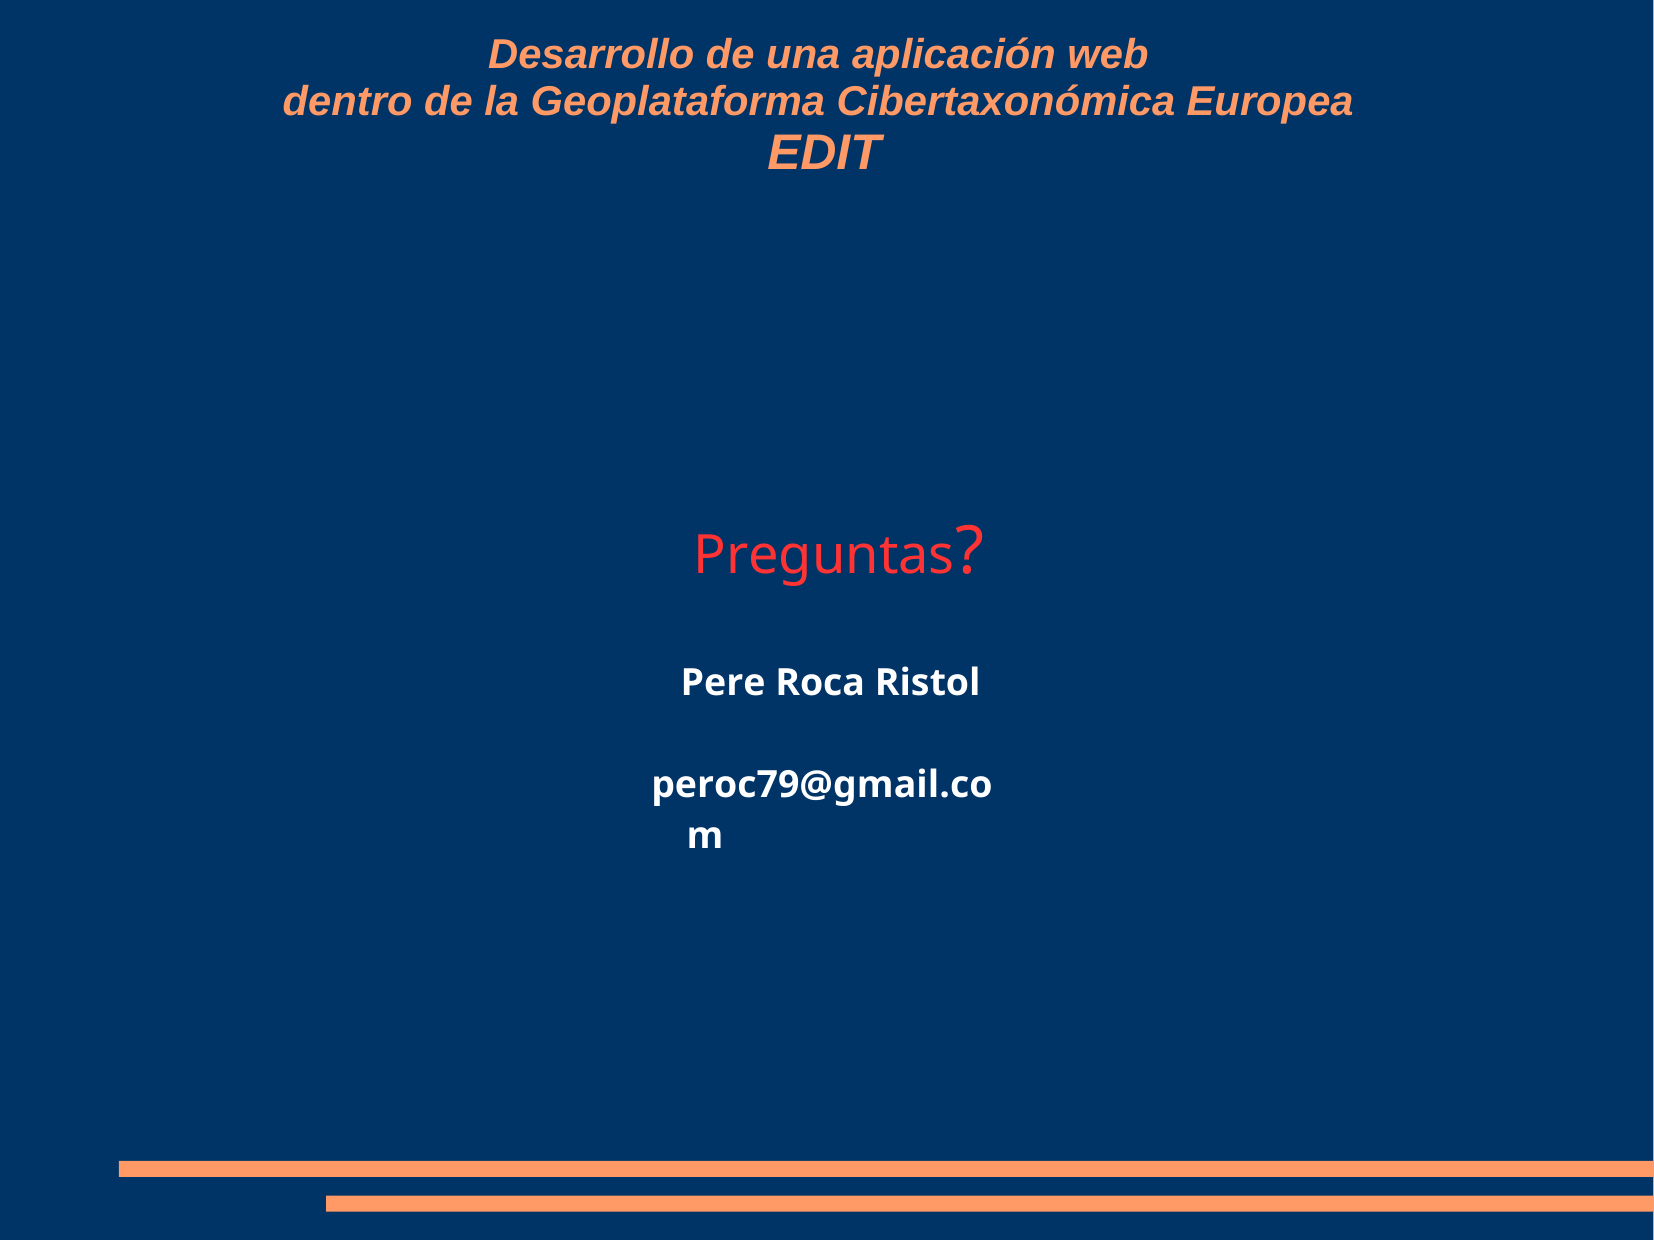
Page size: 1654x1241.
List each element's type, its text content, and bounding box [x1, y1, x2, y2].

text_box Preguntas? Pere Roca Ristol peroc79@gmail.com [190, 501, 1004, 798]
title Desarrollo de una aplicación web dentro de la Geoplataforma Cibertaxonómica Europea EDIT [118, 29, 1531, 182]
